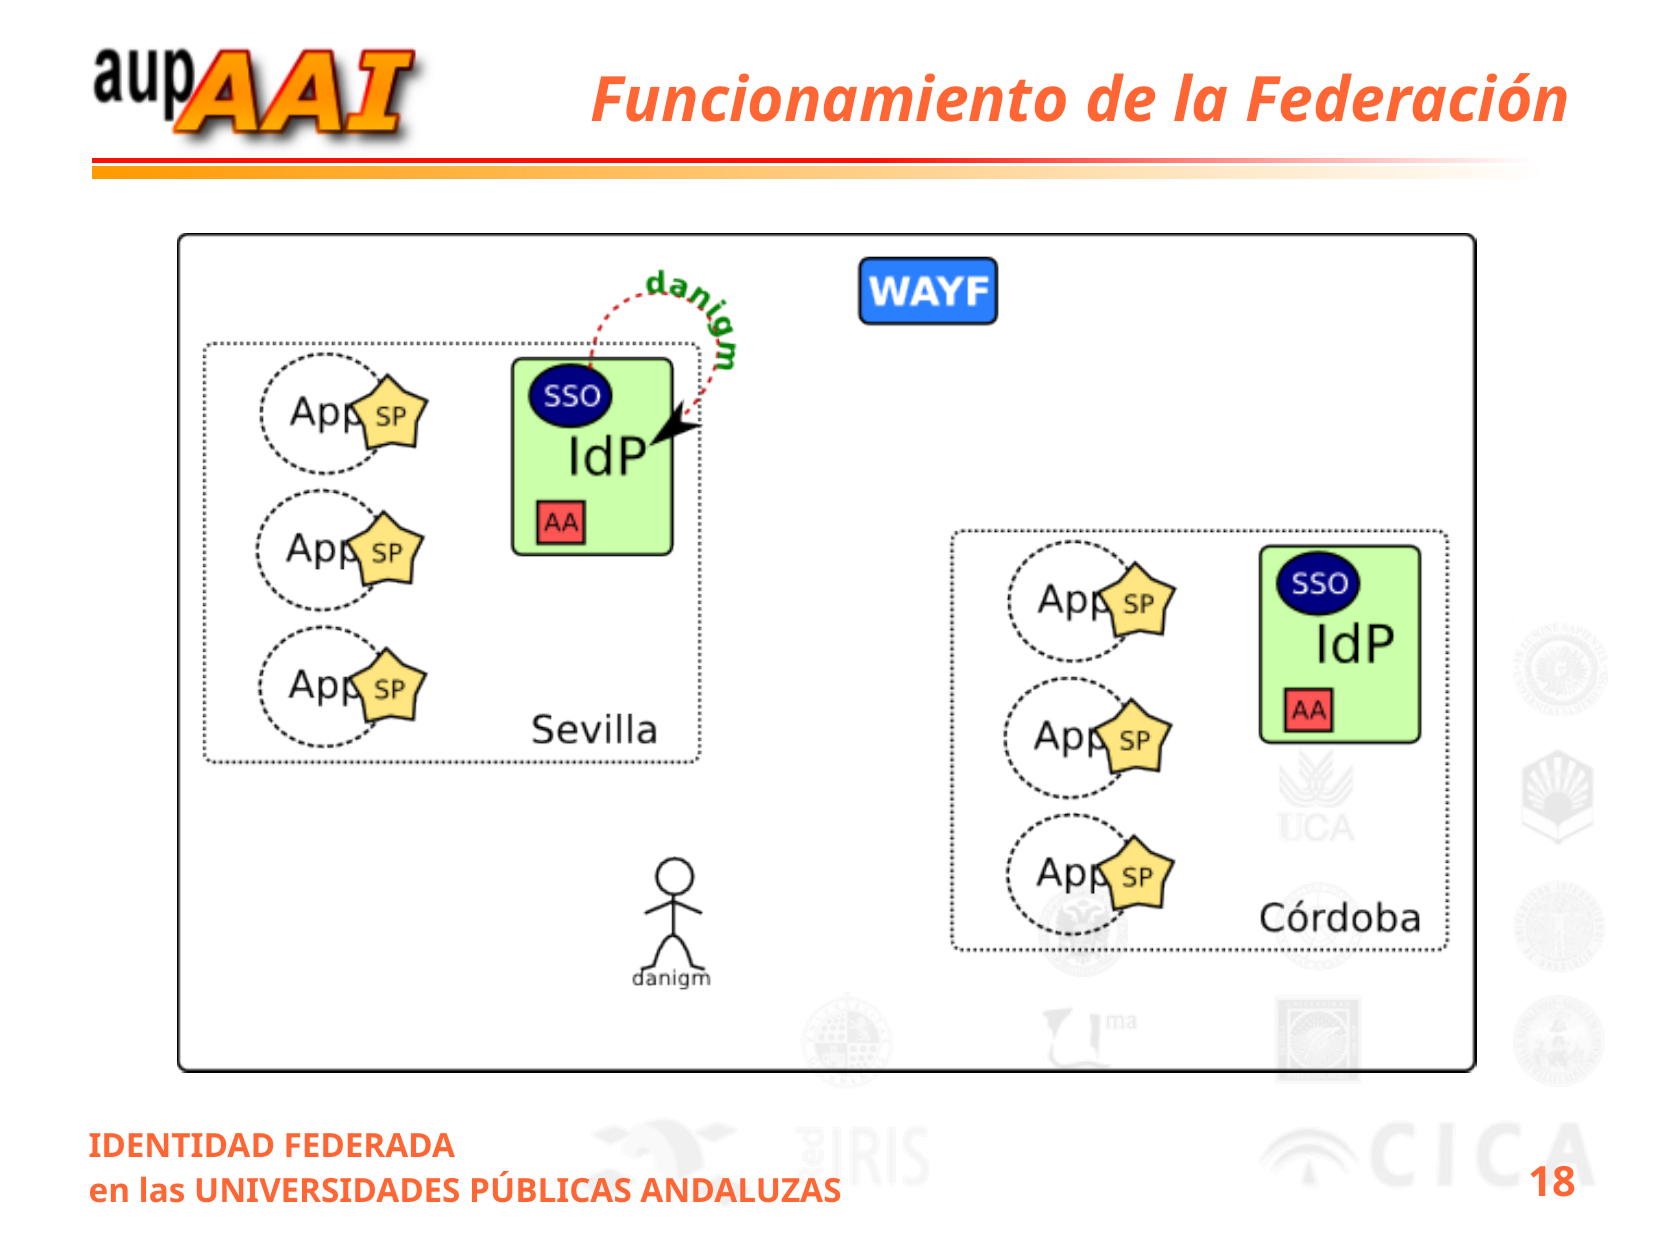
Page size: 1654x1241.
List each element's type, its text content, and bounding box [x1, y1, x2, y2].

picture [49, 19, 1545, 179]
title Funcionamiento de la Federación [531, 62, 1571, 133]
picture [177, 233, 1614, 1209]
